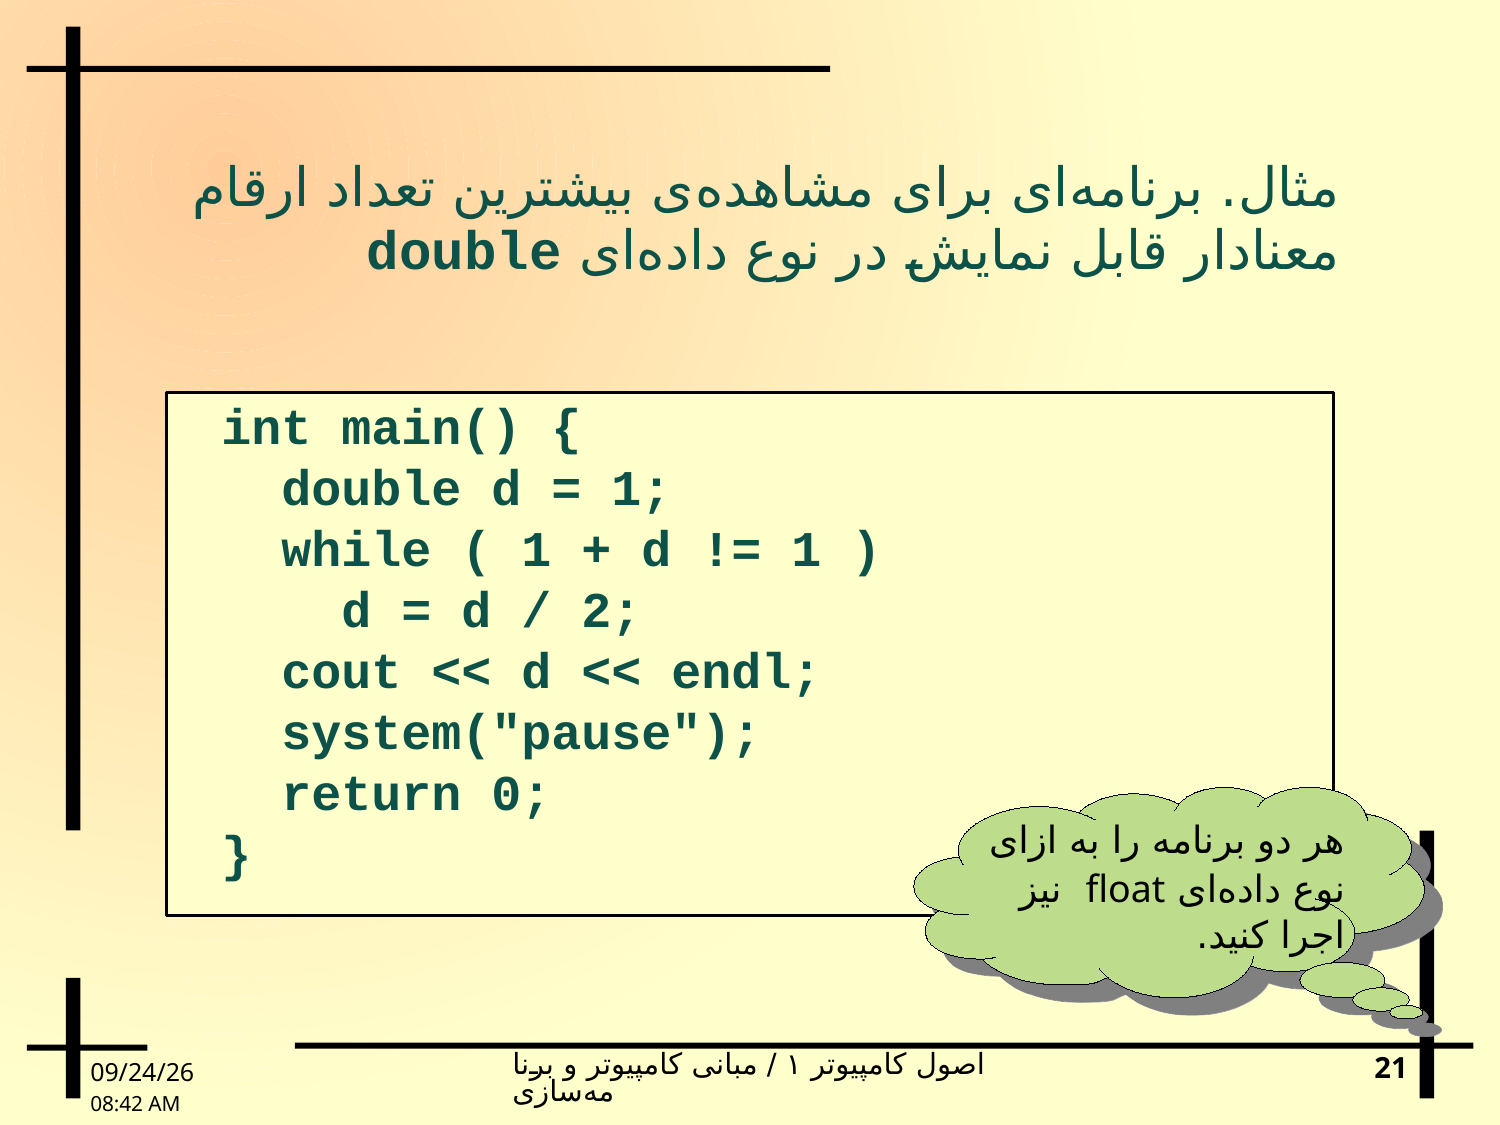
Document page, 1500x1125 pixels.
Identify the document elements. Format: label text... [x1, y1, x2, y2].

list int main() { double d = 1; while ( 1 + d != 1 ) d = d / 2; cout << d << endl; system("pause"); return 0; } [166, 392, 1334, 916]
list مثال. برنامه‌ای برای مشاهده‌ی بیشترین تعداد ارقام معنادار قابل نمایش در نوع داده‌ای double [112, 155, 1393, 326]
text_box هر دو برنامه را به ازای نوع داده‌ای float نیز اجرا کنید. [913, 787, 1425, 1019]
